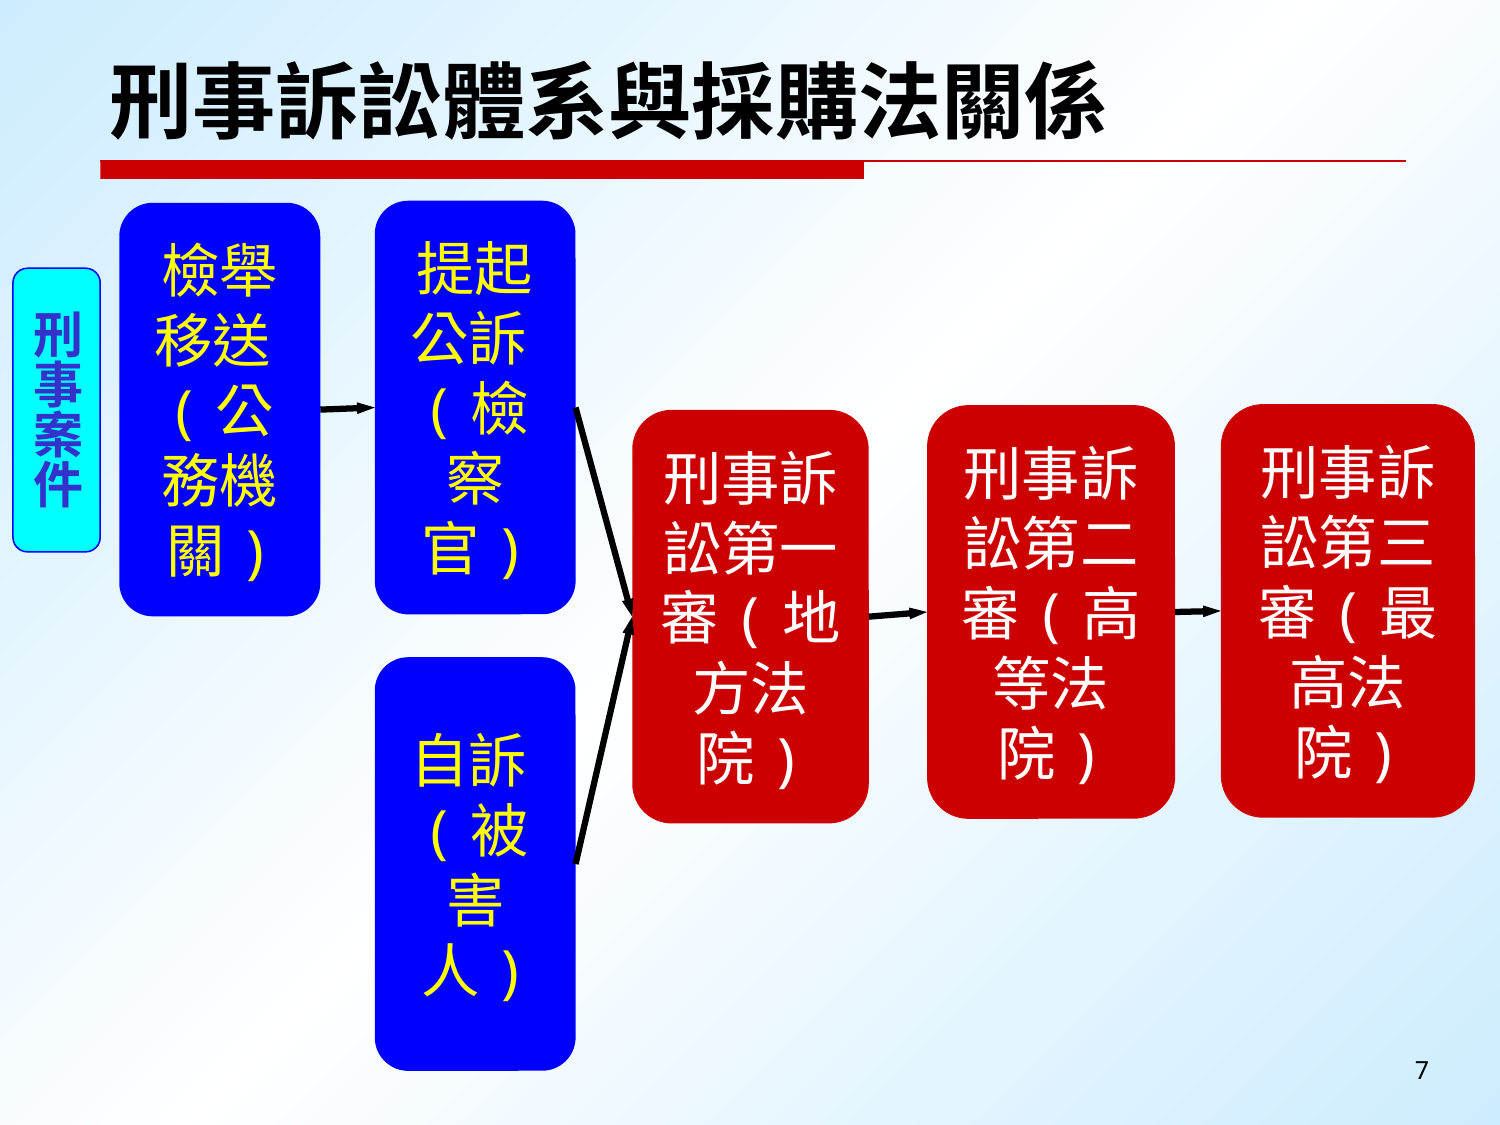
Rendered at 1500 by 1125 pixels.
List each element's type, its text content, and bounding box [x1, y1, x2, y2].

text_box 刑事訴訟第三審(最高法院) [1220, 404, 1476, 818]
text_box 刑事案件 [12, 268, 101, 552]
text_box 刑事訴訟第一審(地方法院) [632, 409, 869, 824]
title 刑事訴訟體系與採購法關係 [94, 30, 1407, 158]
text_box 提起公訴(檢察官) [374, 200, 576, 615]
text_box 檢舉移送(公務機關) [119, 202, 321, 617]
text_box 刑事訴訟第二審(高等法院) [927, 405, 1176, 819]
text_box 自訴(被害人) [374, 657, 576, 1071]
